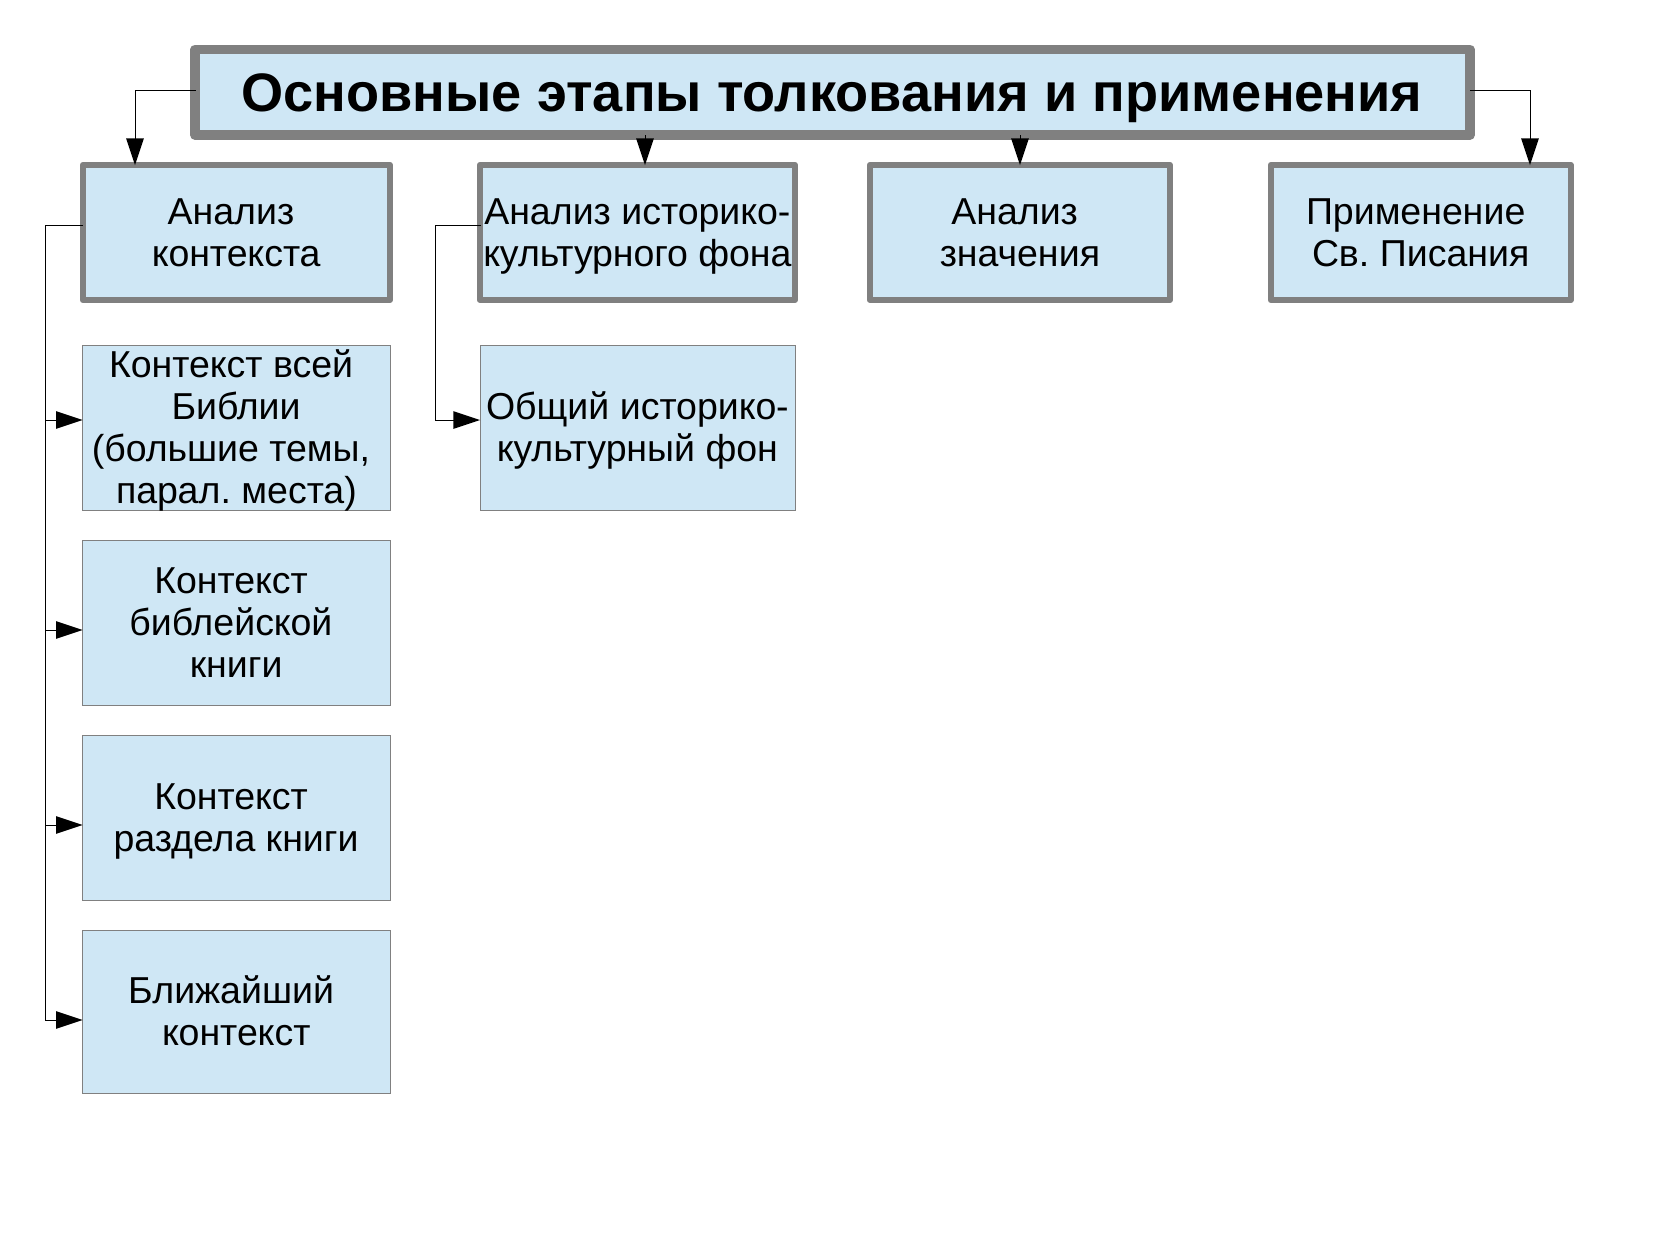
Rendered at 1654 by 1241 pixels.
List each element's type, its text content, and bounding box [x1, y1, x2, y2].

text_box Анализ значения [870, 165, 1171, 301]
text_box Анализ историко- культурного фона [480, 165, 796, 301]
text_box Основные этапы толкования и применения [195, 49, 1471, 136]
text_box Контекст всей Библии (большие темы, парал. места) [82, 345, 391, 511]
text_box Контекст раздела книги [82, 735, 391, 901]
text_box Контекст библейской книги [82, 540, 391, 706]
text_box Общий историко- культурный фон [480, 345, 796, 511]
text_box Анализ контекста [82, 165, 391, 301]
text_box Ближайший контекст [82, 930, 391, 1094]
text_box Применение Св. Писания [1270, 165, 1571, 301]
